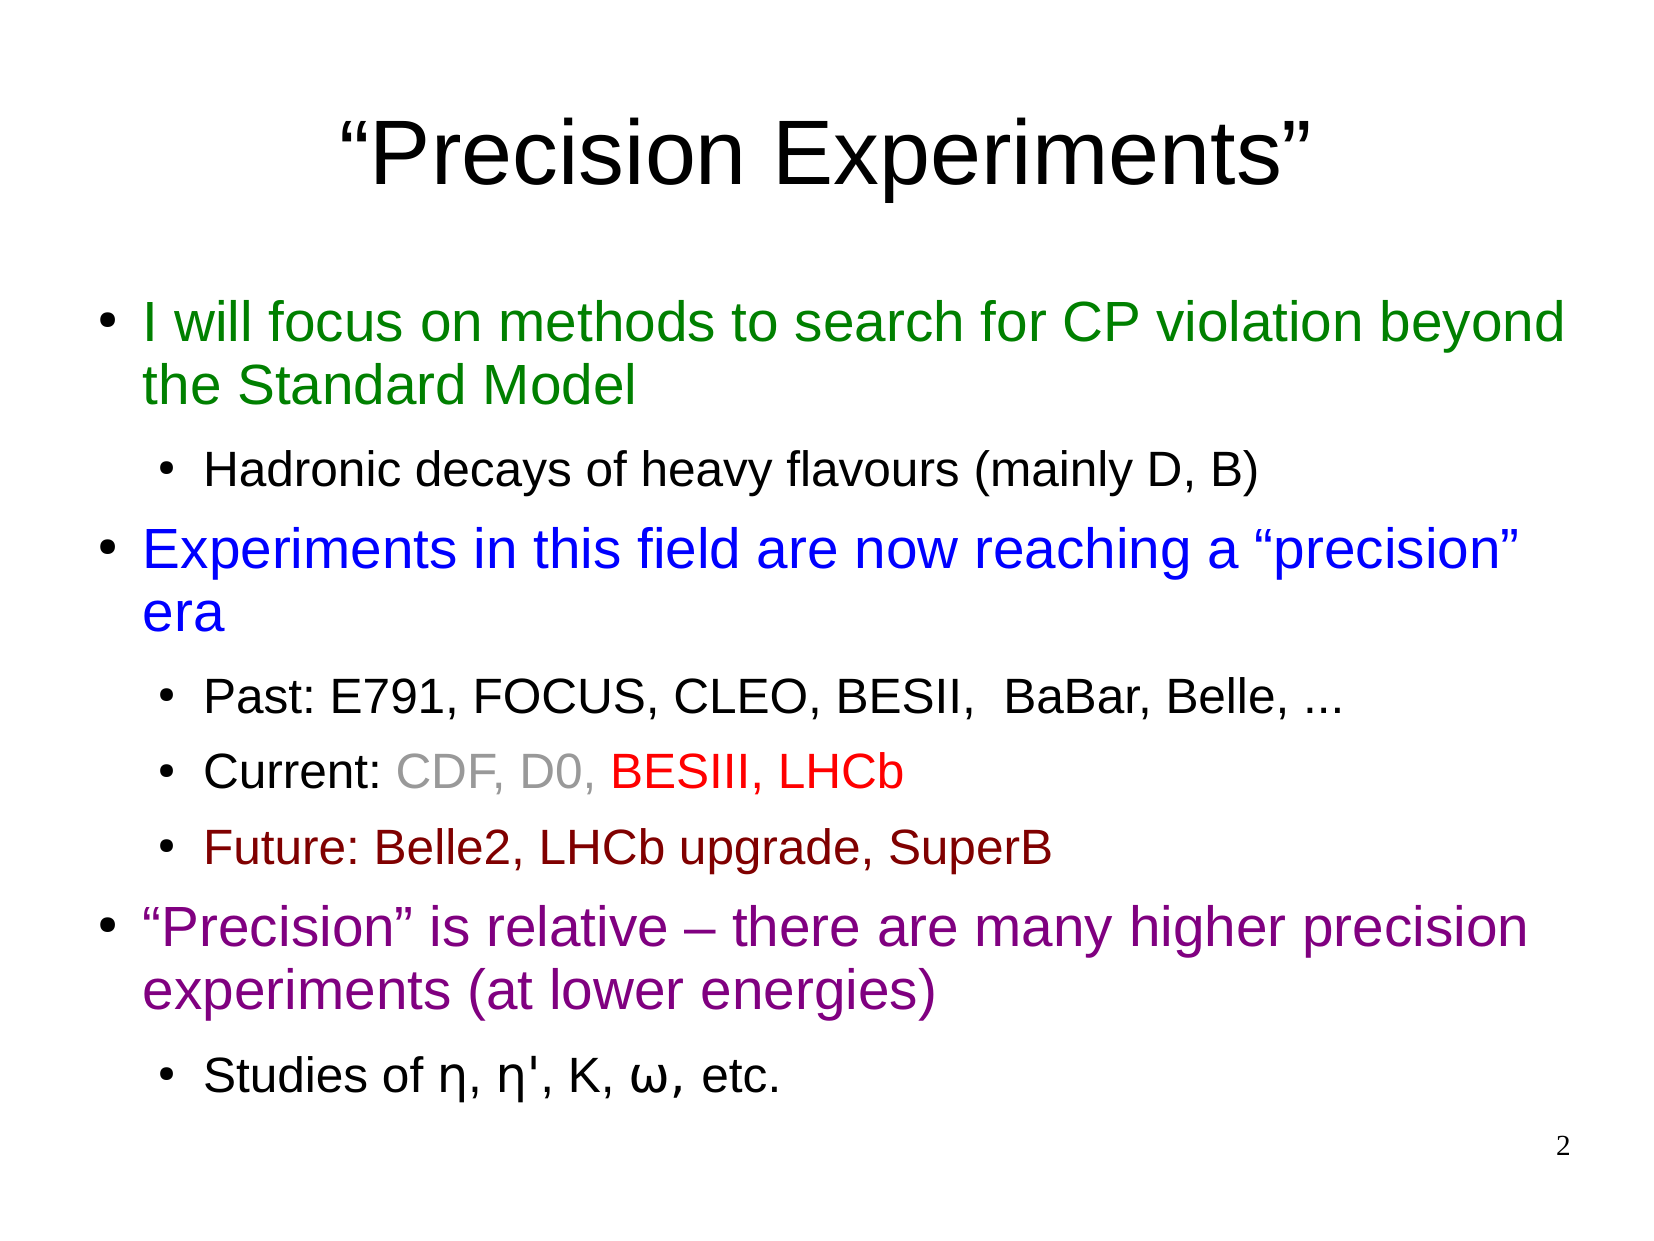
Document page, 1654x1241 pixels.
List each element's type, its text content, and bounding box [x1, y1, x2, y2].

list I will focus on methods to search for CP violation beyond the Standard Model Hadronic decays of heavy flavours (mainly D, B) Experiments in this field are now reaching a “precision” era Past: E791, FOCUS, CLEO, BESII, BaBar, Belle, ... Current: CDF, D0, BESIII, LHCb Future: Belle2, LHCb upgrade, SuperB “Precision” is relative – there are many higher precision experiments (at lower energies) Studies of η, η', K, ω, etc. [82, 290, 1571, 1109]
title “Precision Experiments” [82, 49, 1571, 257]
